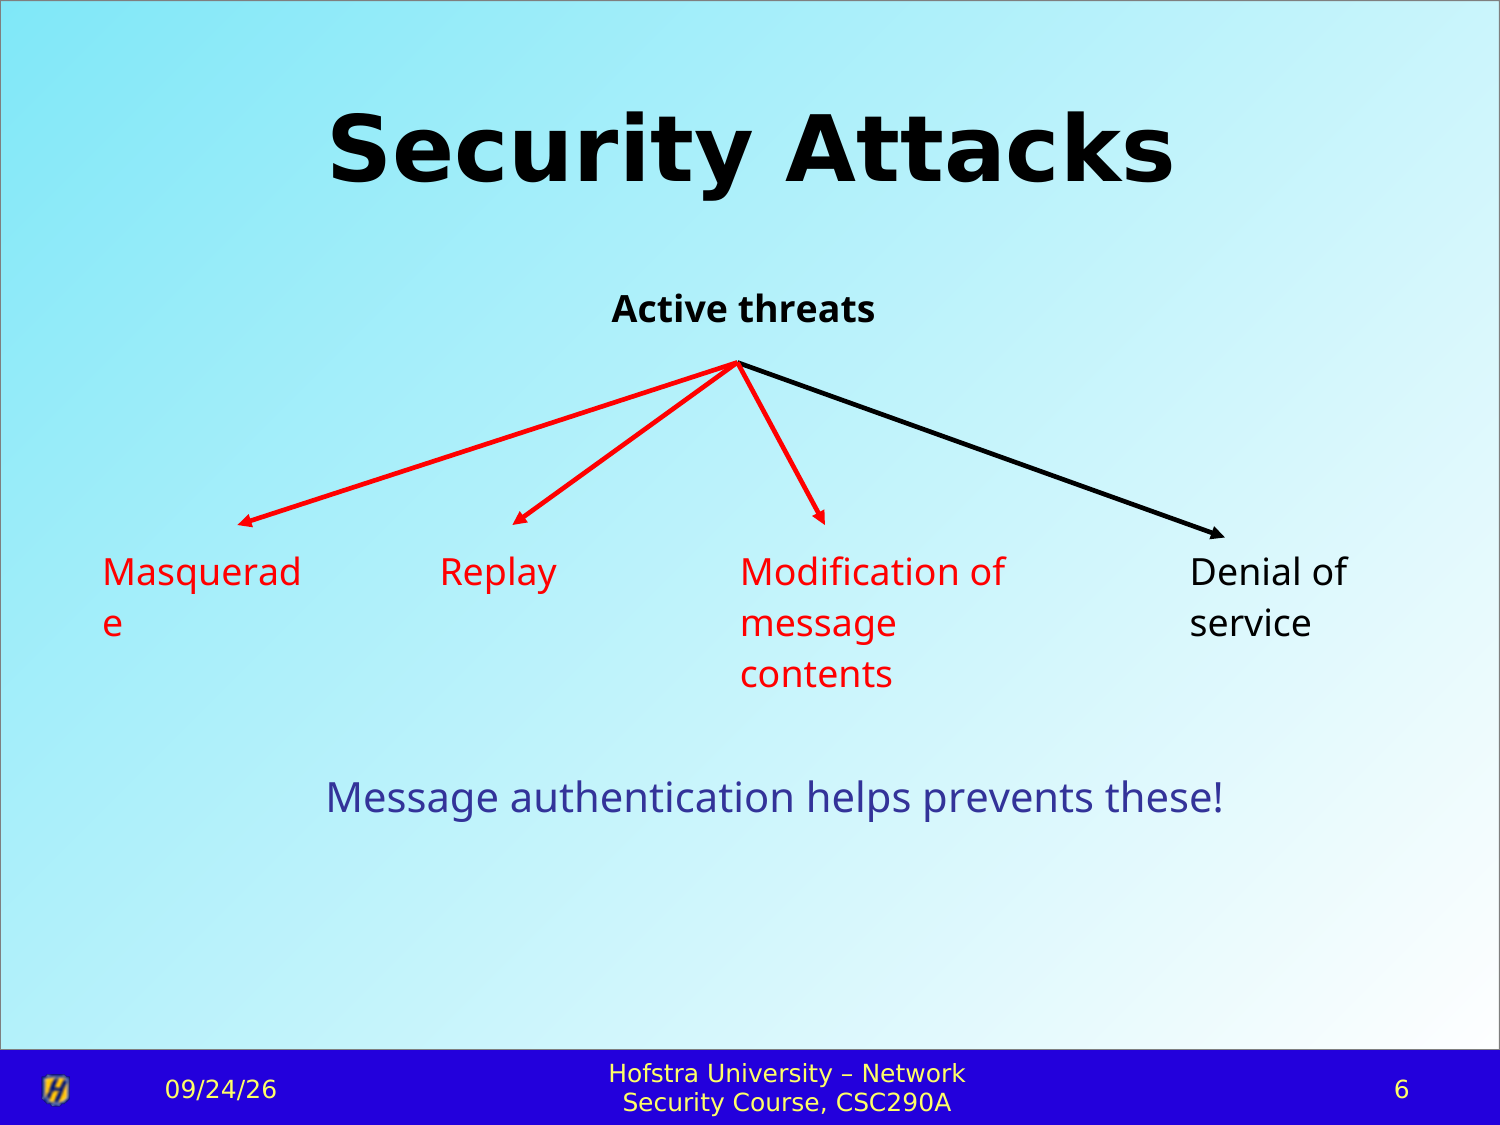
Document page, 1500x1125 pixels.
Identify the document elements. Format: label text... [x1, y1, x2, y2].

text_box Message authentication helps prevents these! [300, 759, 1276, 826]
text_box Modification of message contents [724, 537, 1075, 706]
title Security Attacks [112, 85, 1391, 212]
picture [37, 1072, 76, 1110]
text_box Denial of service [1174, 537, 1363, 655]
text_box Replay [424, 537, 588, 604]
text_box Masquerade [87, 537, 325, 655]
text_box Active threats [562, 274, 926, 342]
